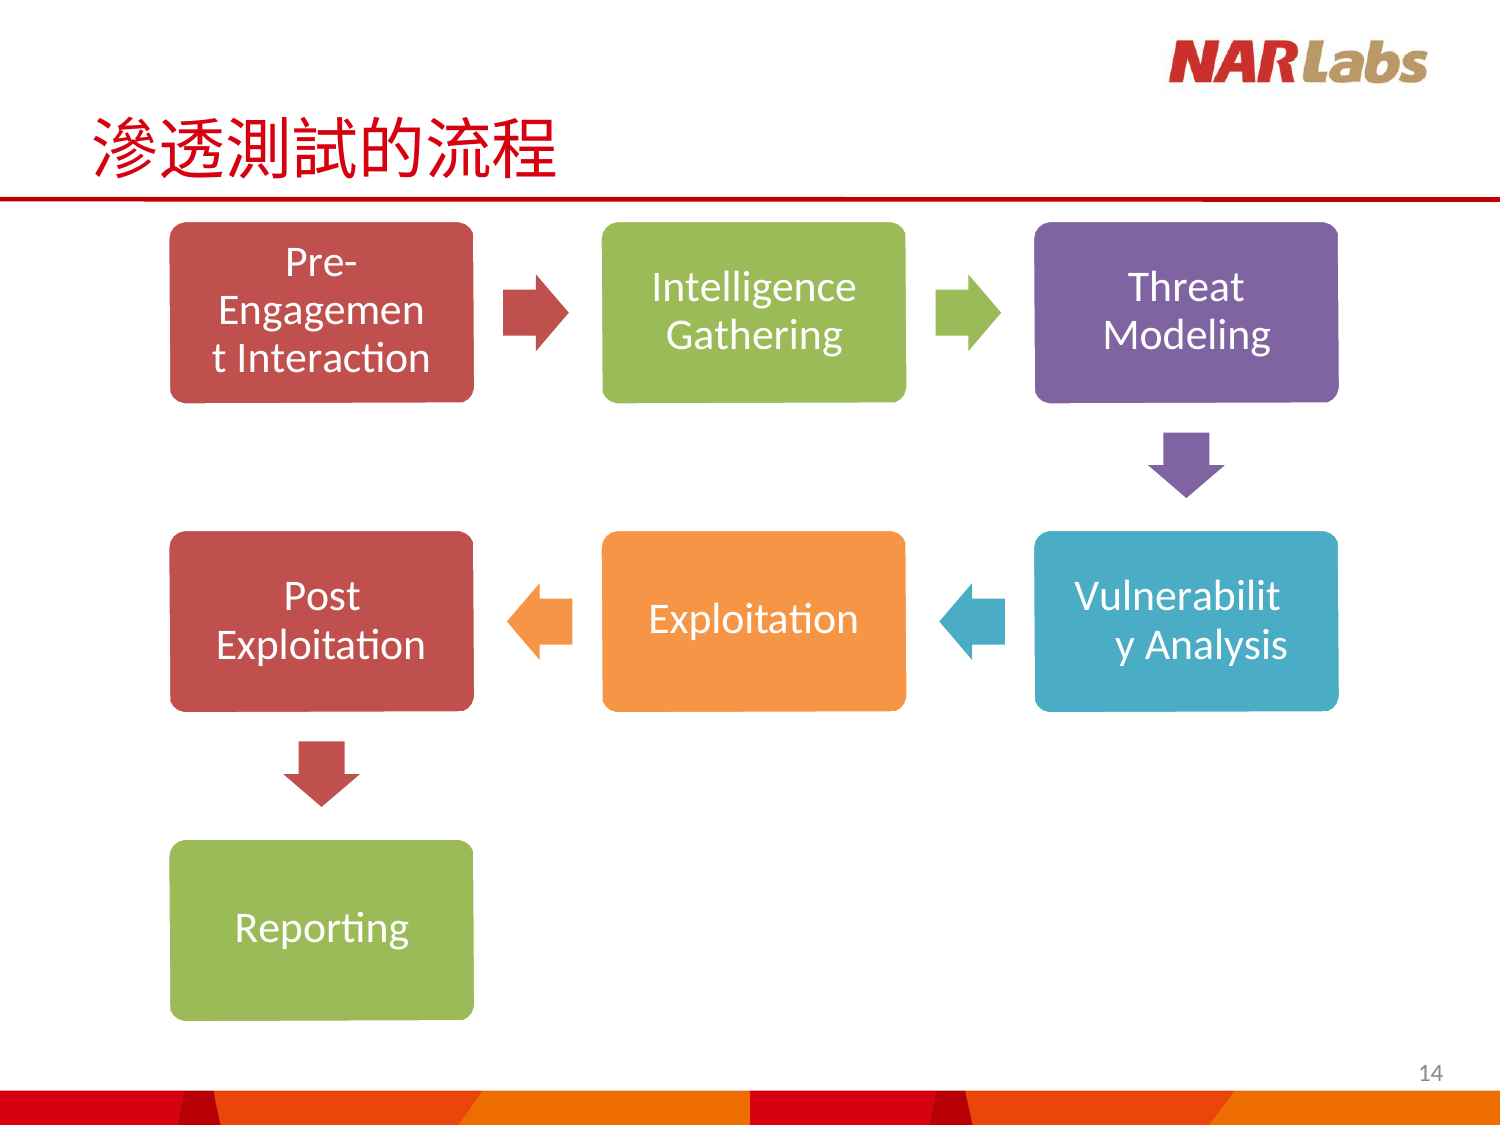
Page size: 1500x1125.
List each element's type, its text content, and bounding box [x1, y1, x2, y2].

text_box Threat Modeling [1100, 257, 1274, 363]
text_box [1035, 223, 1338, 403]
text_box [170, 223, 474, 403]
text_box Vulnerability Analysis [1072, 571, 1301, 672]
text_box [1148, 432, 1225, 499]
text_box [602, 223, 906, 403]
title 滲透測試的流程 [89, 107, 1411, 189]
text_box Exploitation [646, 590, 863, 648]
text_box Post Exploitation [213, 571, 430, 672]
text_box 11 [1414, 1056, 1448, 1090]
text_box [939, 583, 1005, 660]
text_box [170, 532, 474, 712]
text_box [170, 840, 474, 1021]
text_box [506, 583, 573, 660]
text_box Intelligence Gathering [649, 257, 859, 363]
text_box [602, 532, 906, 712]
text_box Reporting [232, 899, 411, 956]
text_box [1035, 532, 1338, 712]
text_box Pre- Engagement Interaction [208, 237, 435, 387]
text_box [503, 274, 569, 352]
text_box [283, 741, 360, 807]
text_box [935, 274, 1002, 352]
